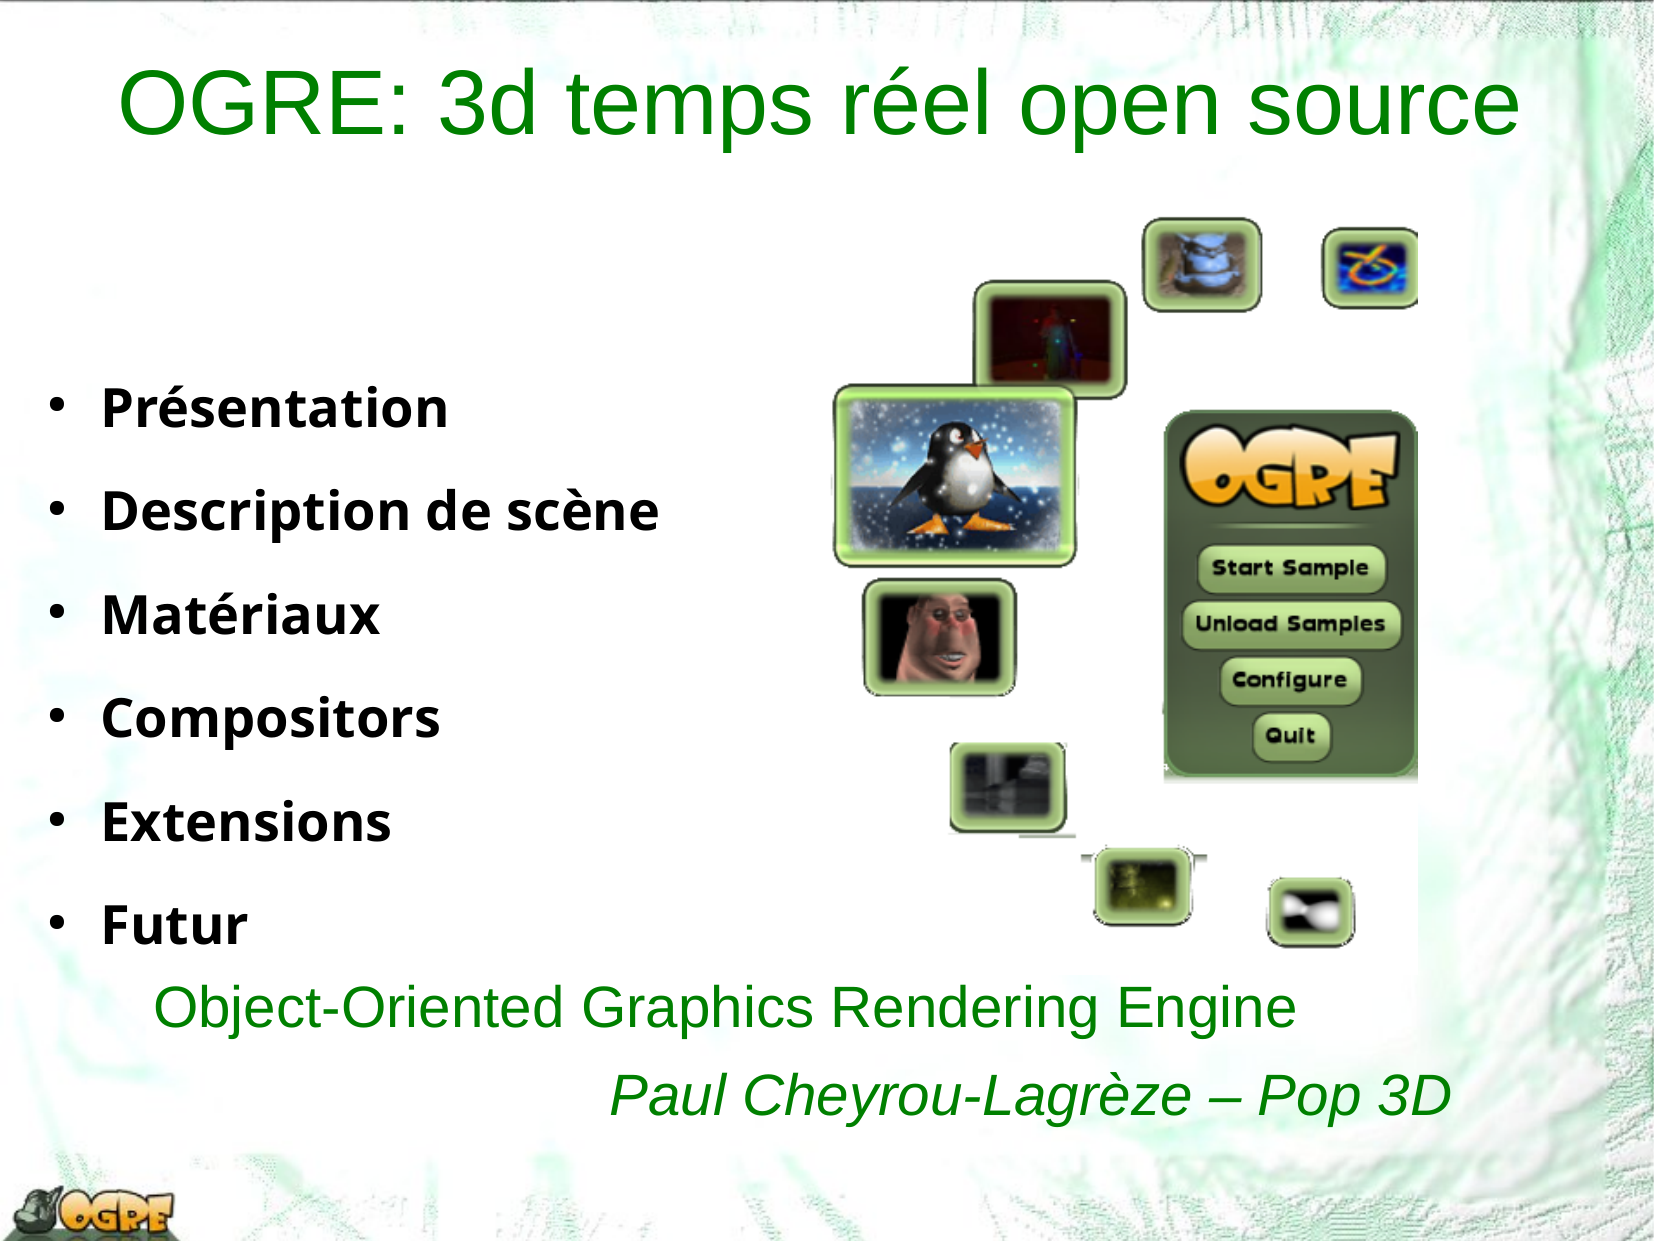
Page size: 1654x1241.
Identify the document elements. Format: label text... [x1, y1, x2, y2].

picture [0, 0, 1654, 1241]
text_box Object-Oriented Graphics Rendering Engine [82, 974, 1329, 1040]
list Présentation Description de scène Matériaux Compositors Extensions Futur [29, 265, 756, 1147]
title OGRE: 3d temps réel open source [76, 0, 1565, 207]
text_box Paul Cheyrou-Lagrèze – Pop 3D [206, 1062, 1454, 1128]
